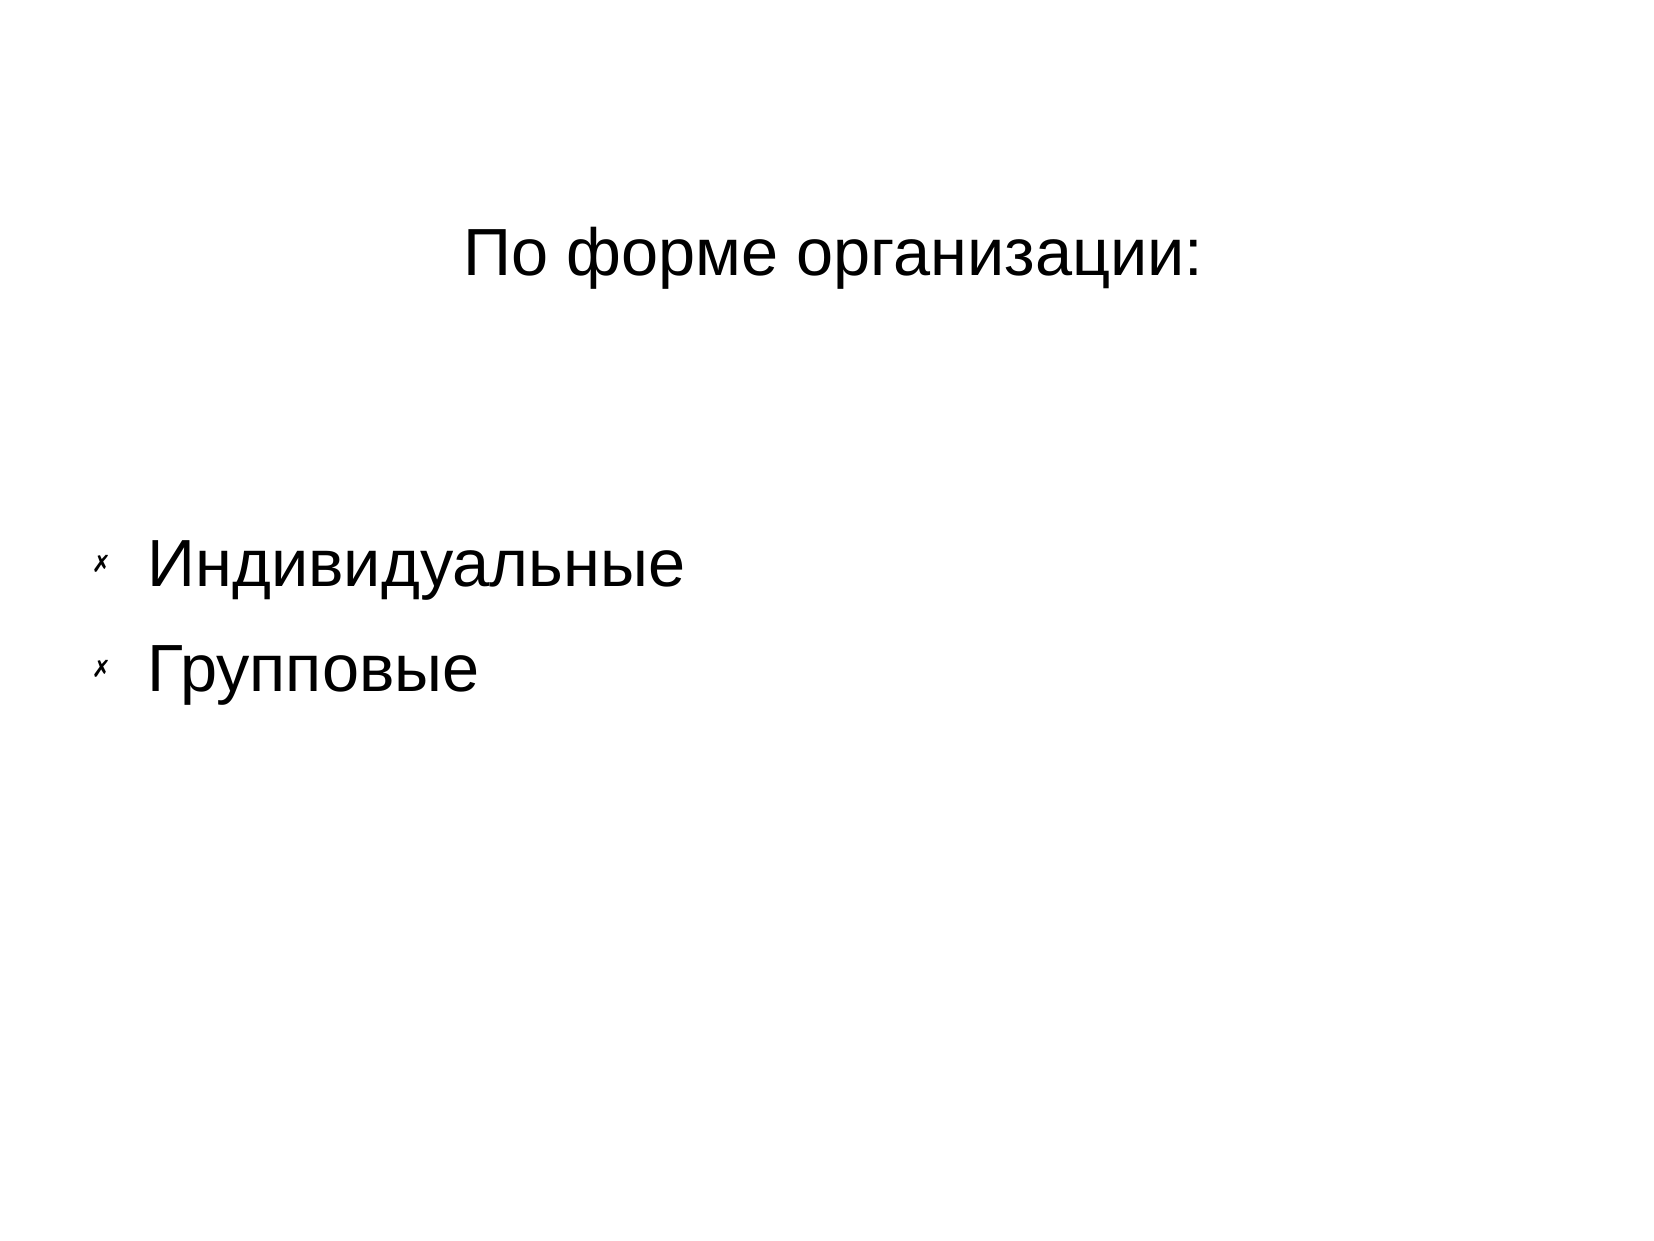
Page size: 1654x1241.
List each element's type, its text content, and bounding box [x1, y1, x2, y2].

title По форме организации: [76, 147, 1565, 340]
list Индивидуальные Групповые [76, 526, 1565, 709]
